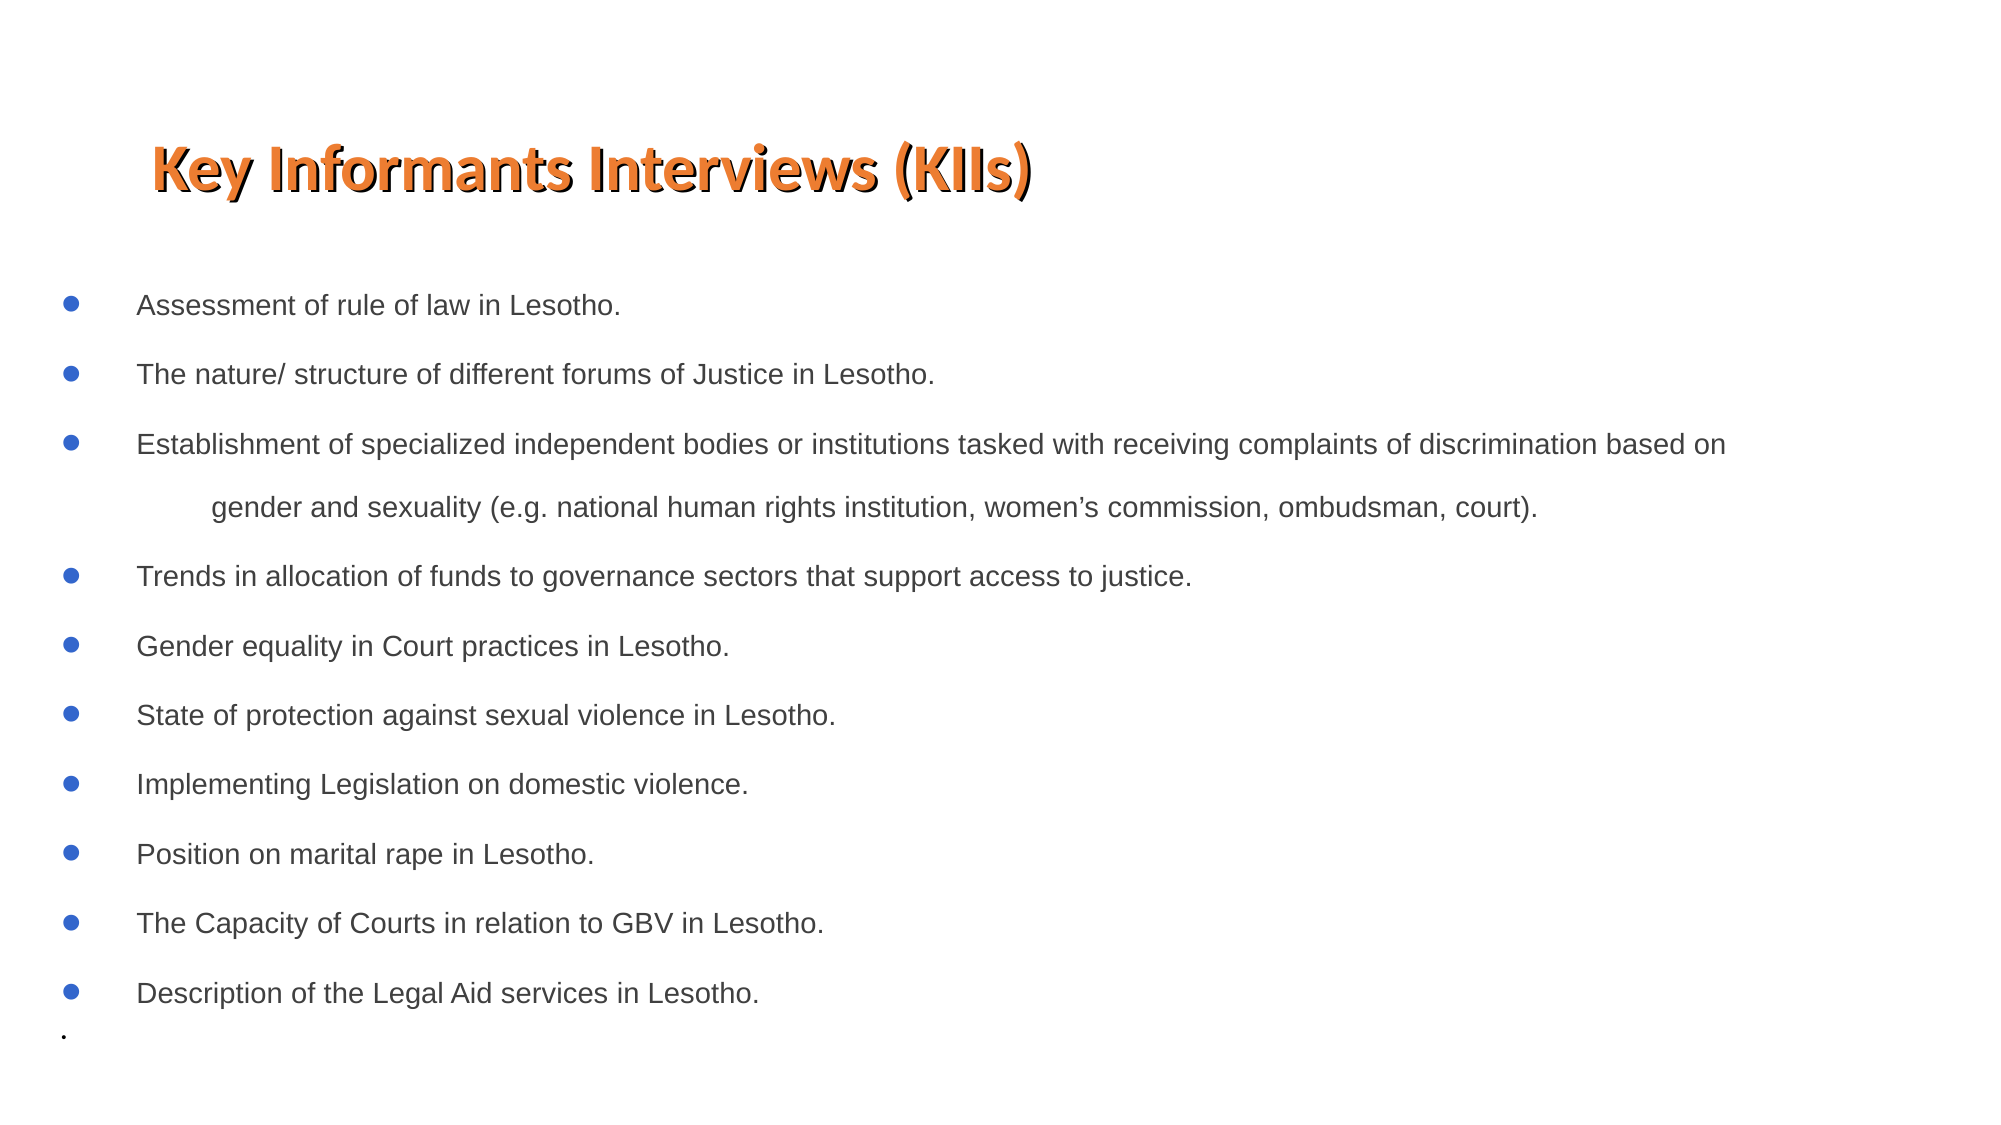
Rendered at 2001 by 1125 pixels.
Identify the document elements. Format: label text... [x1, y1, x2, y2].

list Assessment of rule of law in Lesotho. The nature/ structure of different forums of Justice in Lesotho. Establishment of specialized independent bodies or institutions tasked with receiving complaints of discrimination based on gender and sexuality (e.g. national human rights institution, women’s commission, ombudsman, court). Trends in allocation of funds to governance sectors that support access to justice. Gender equality in Court practices in Lesotho. State of protection against sexual violence in Lesotho. Implementing Legislation on domestic violence. Position on marital rape in Lesotho. The Capacity of Courts in relation to GBV in Lesotho. Description of the Legal Aid services in Lesotho. [46, 250, 1772, 1066]
title Key Informants Interviews (KIIs) [137, 59, 1863, 278]
